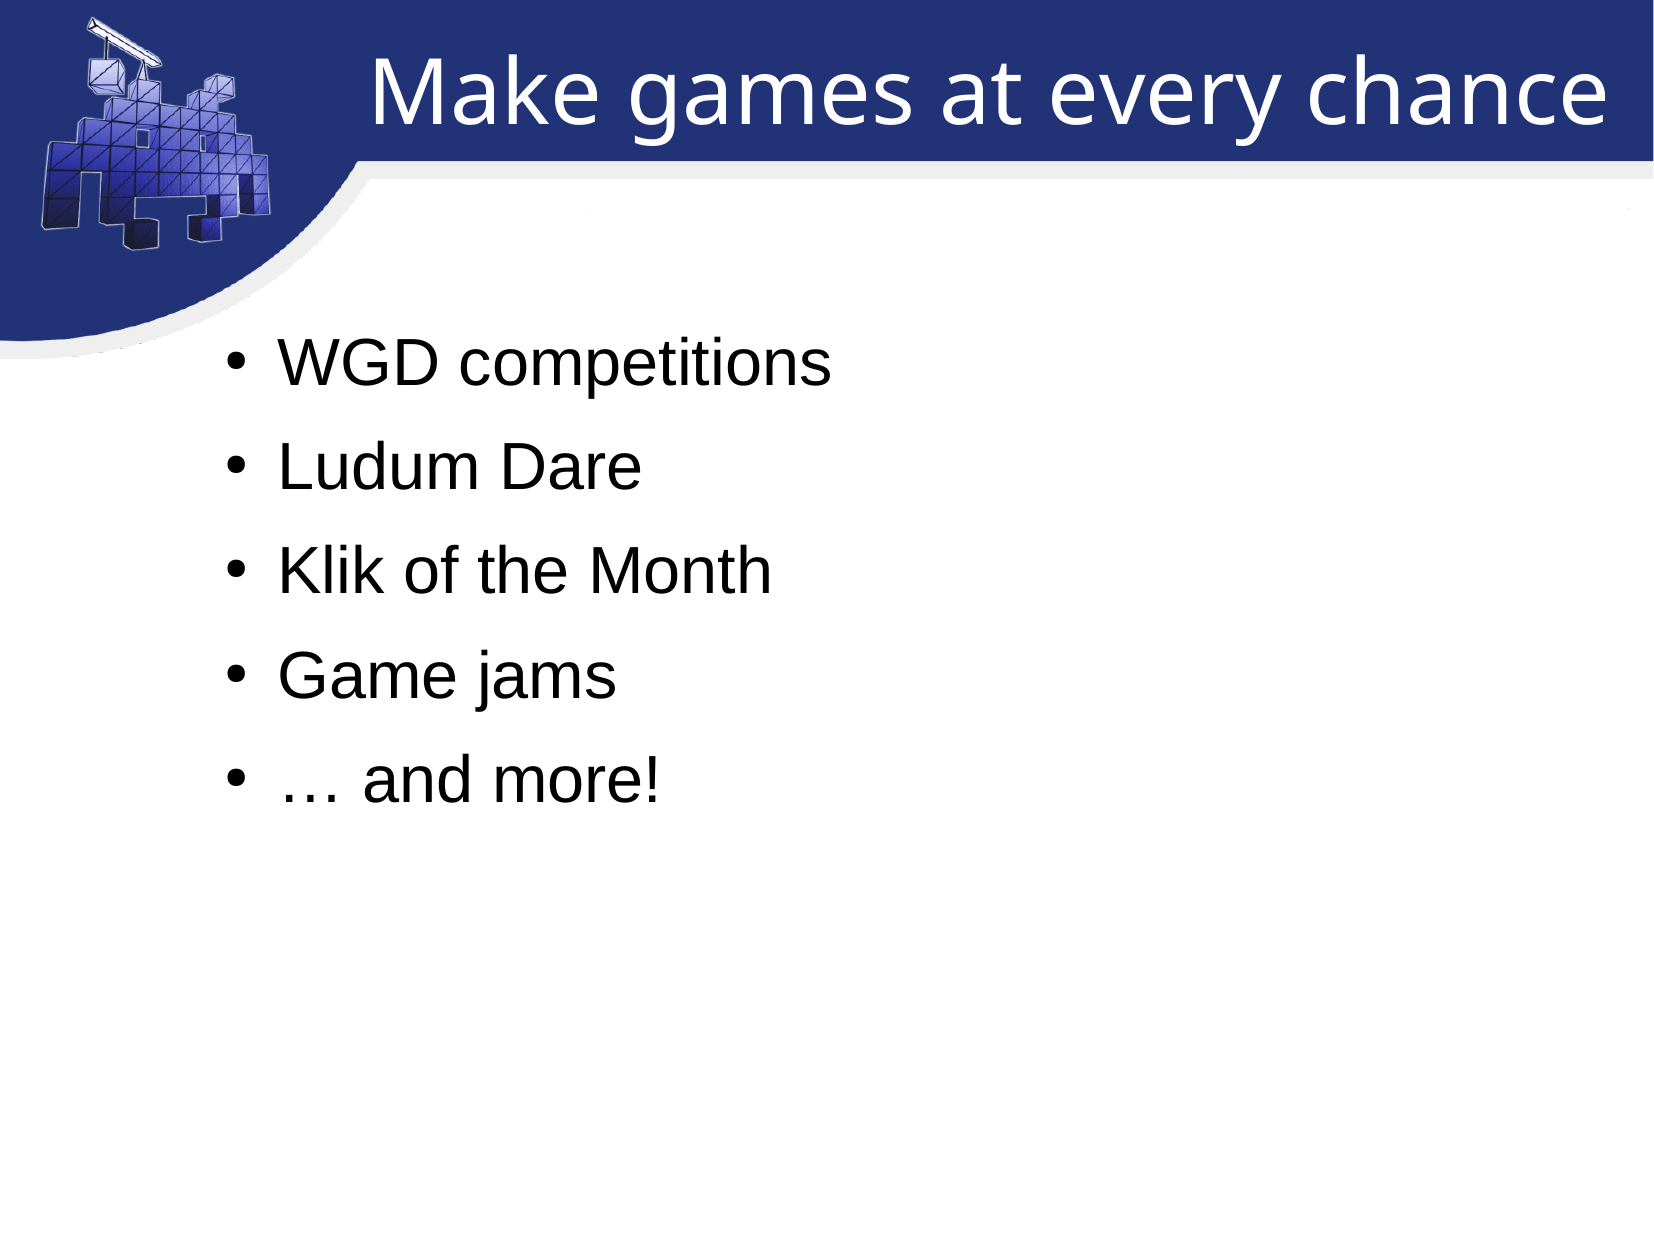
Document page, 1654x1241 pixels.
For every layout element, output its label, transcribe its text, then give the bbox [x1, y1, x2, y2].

picture [0, 0, 1654, 443]
list WGD competitions Ludum Dare Klik of the Month Game jams … and more! [206, 324, 1595, 1078]
title Make games at every chance [354, 35, 1625, 142]
